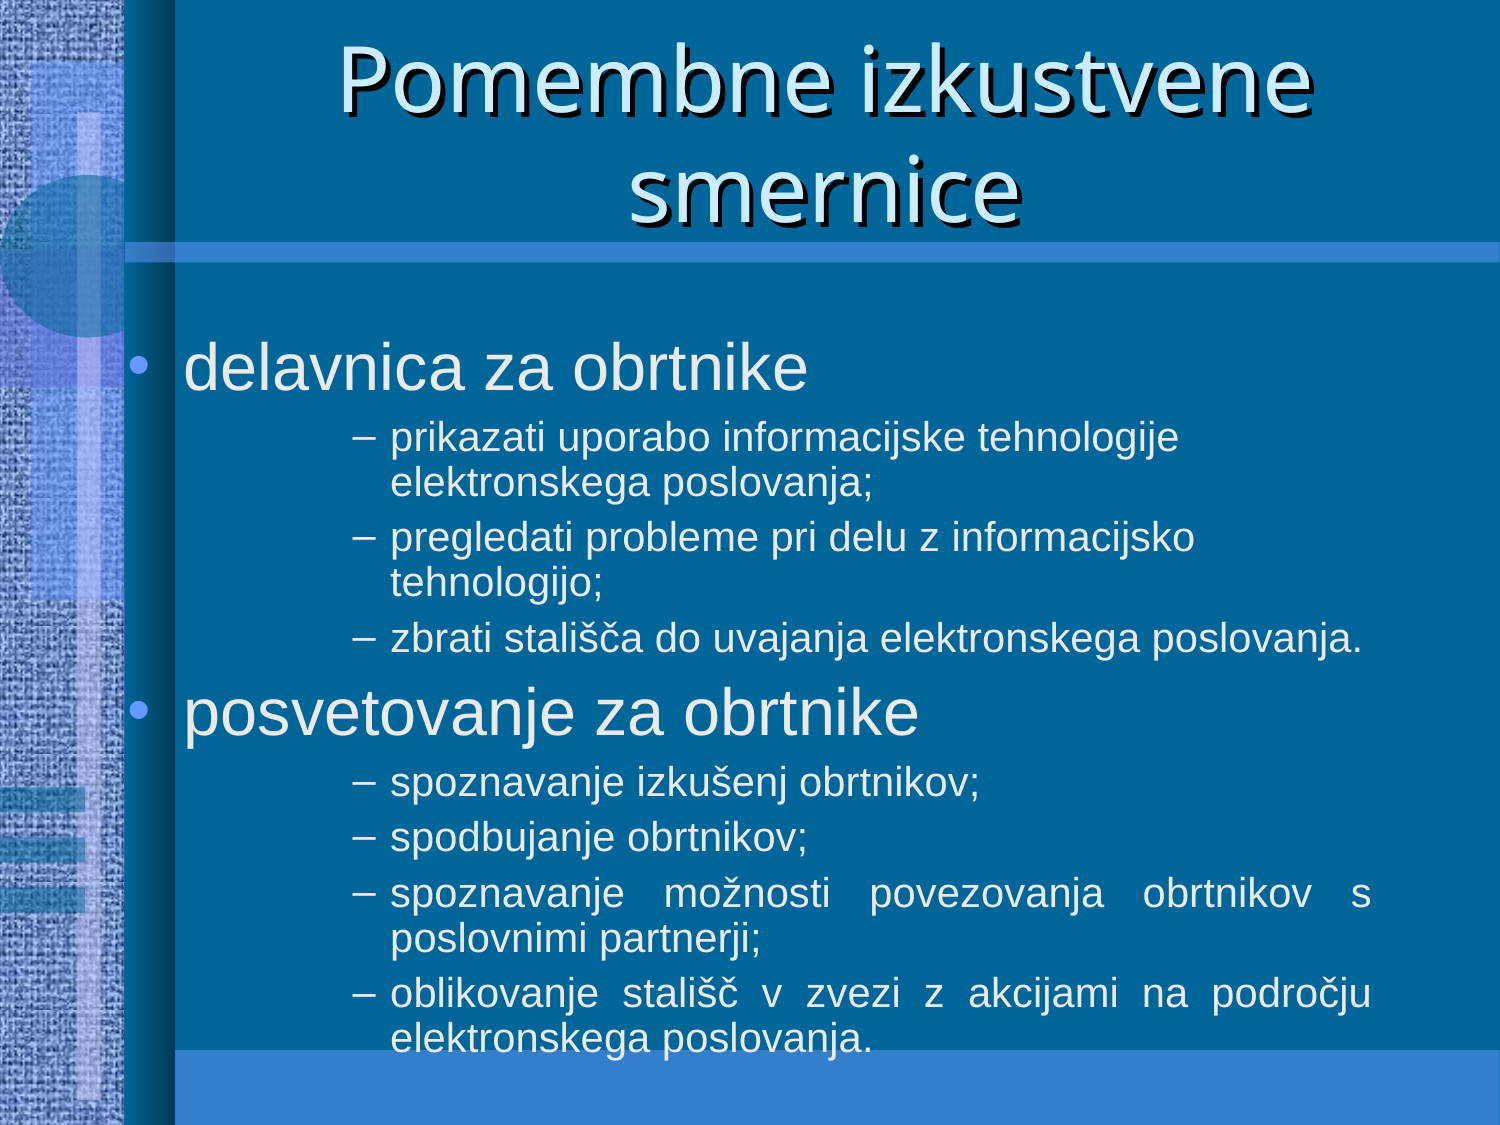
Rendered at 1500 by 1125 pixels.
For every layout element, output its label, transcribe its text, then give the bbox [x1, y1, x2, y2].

list delavnica za obrtnike prikazati uporabo informacijske tehnologije elektronskega poslovanja; pregledati probleme pri delu z informacijsko tehnologijo; zbrati stališča do uvajanja elektronskega poslovanja. posvetovanje za obrtnike spoznavanje izkušenj obrtnikov; spodbujanje obrtnikov; spoznavanje možnosti povezovanja obrtnikov s poslovnimi partnerji; oblikovanje stališč v zvezi z akcijami na področju elektronskega poslovanja. [112, 324, 1388, 1076]
picture [0, 388, 124, 1125]
picture [0, 0, 123, 249]
title Pomembne izkustvene smernice [187, 13, 1463, 249]
